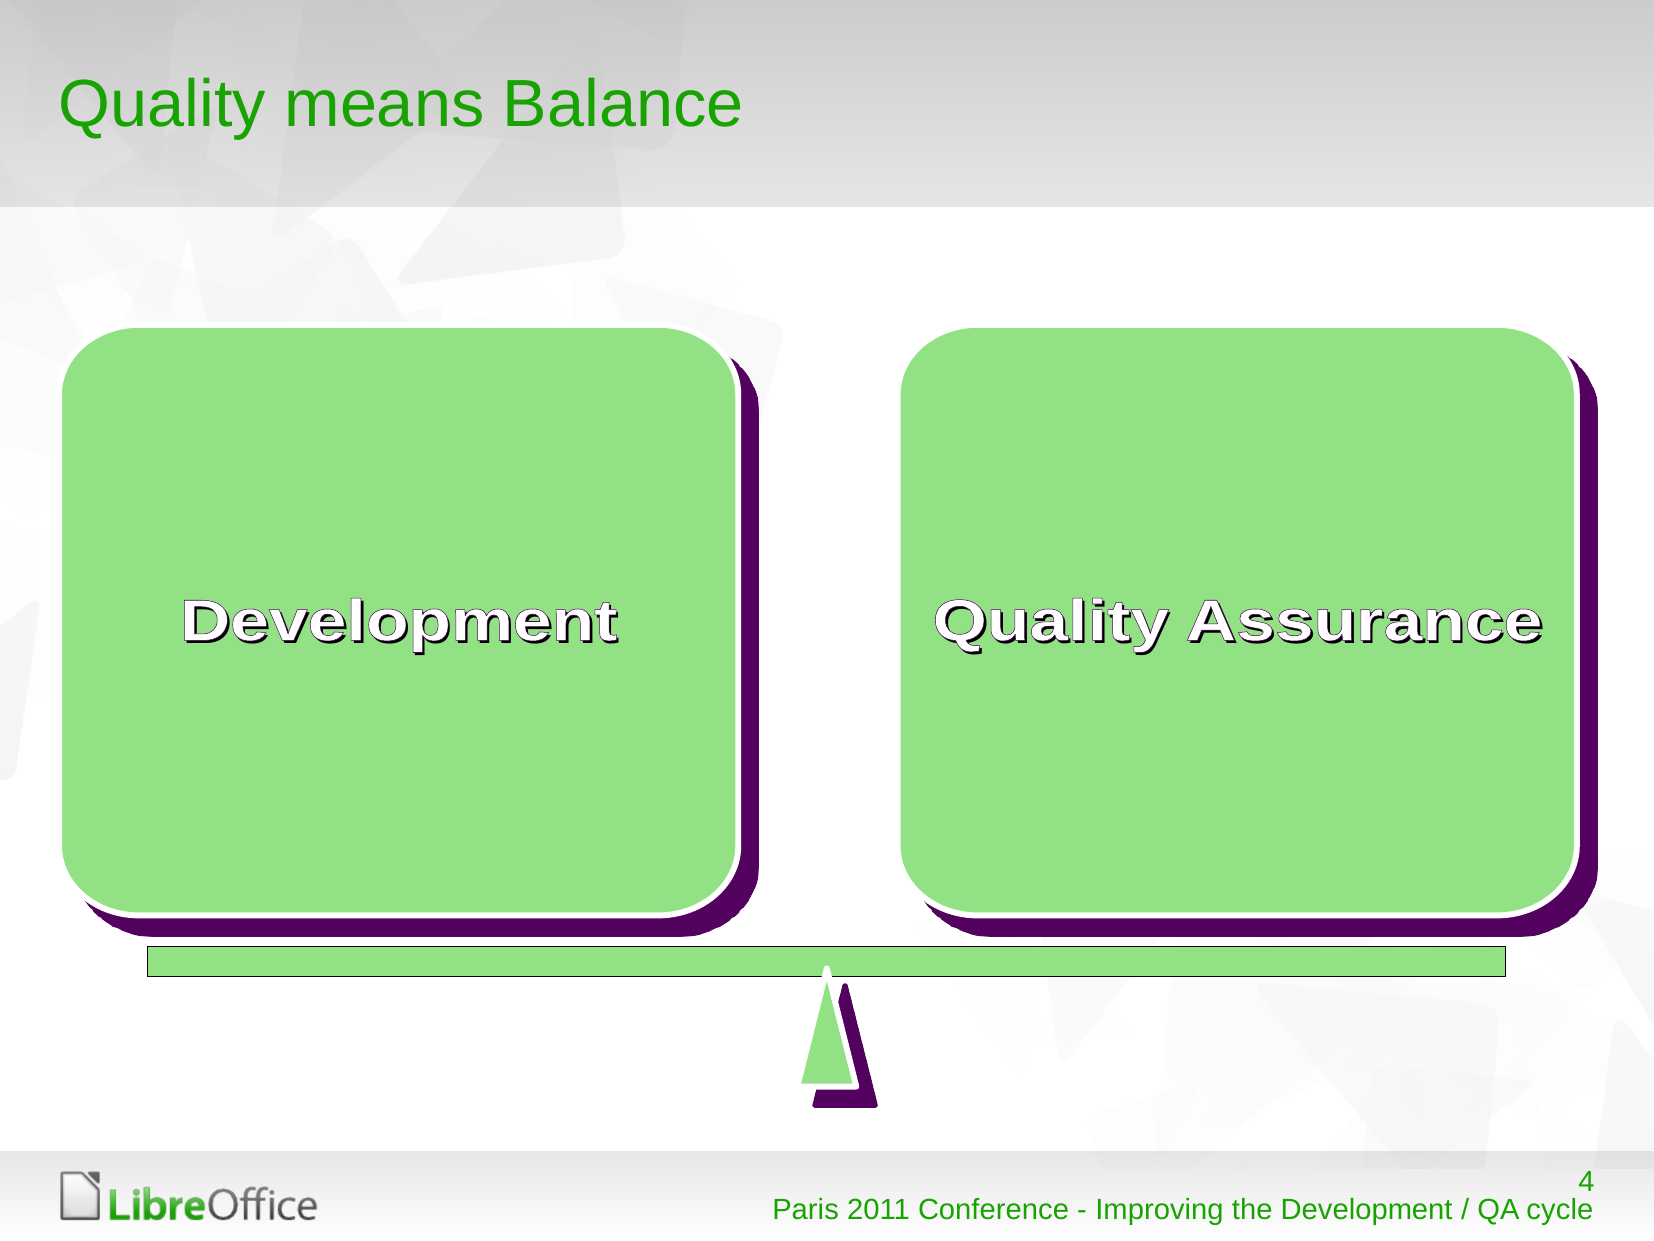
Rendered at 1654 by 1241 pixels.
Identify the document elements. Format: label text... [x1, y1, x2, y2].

title Quality means Balance [59, 29, 1595, 178]
text_box Quality Assurance [897, 324, 1577, 916]
text_box [147, 946, 1506, 1087]
picture [41, 1152, 337, 1240]
text_box Development [59, 324, 739, 916]
picture [0, 0, 783, 931]
picture [915, 548, 1654, 1169]
